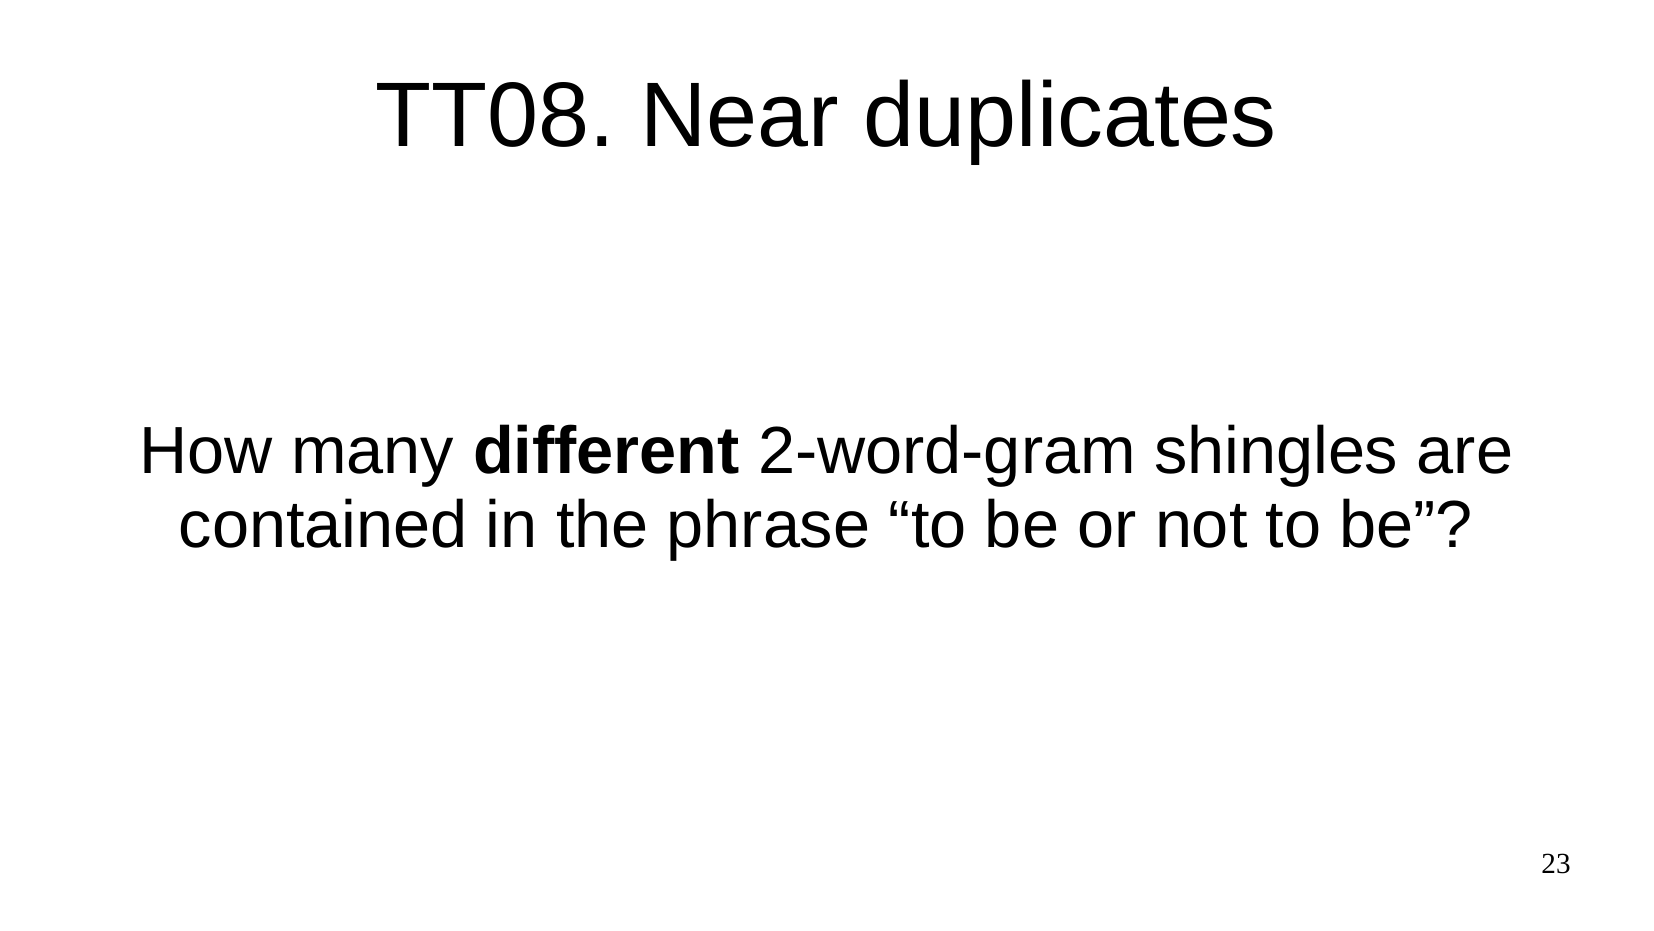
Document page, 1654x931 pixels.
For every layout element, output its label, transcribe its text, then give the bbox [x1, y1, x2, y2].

subtitle How many different 2-word-gram shingles are contained in the phrase “to be or not to be”? [82, 217, 1571, 758]
title TT08. Near duplicates [82, 37, 1571, 193]
